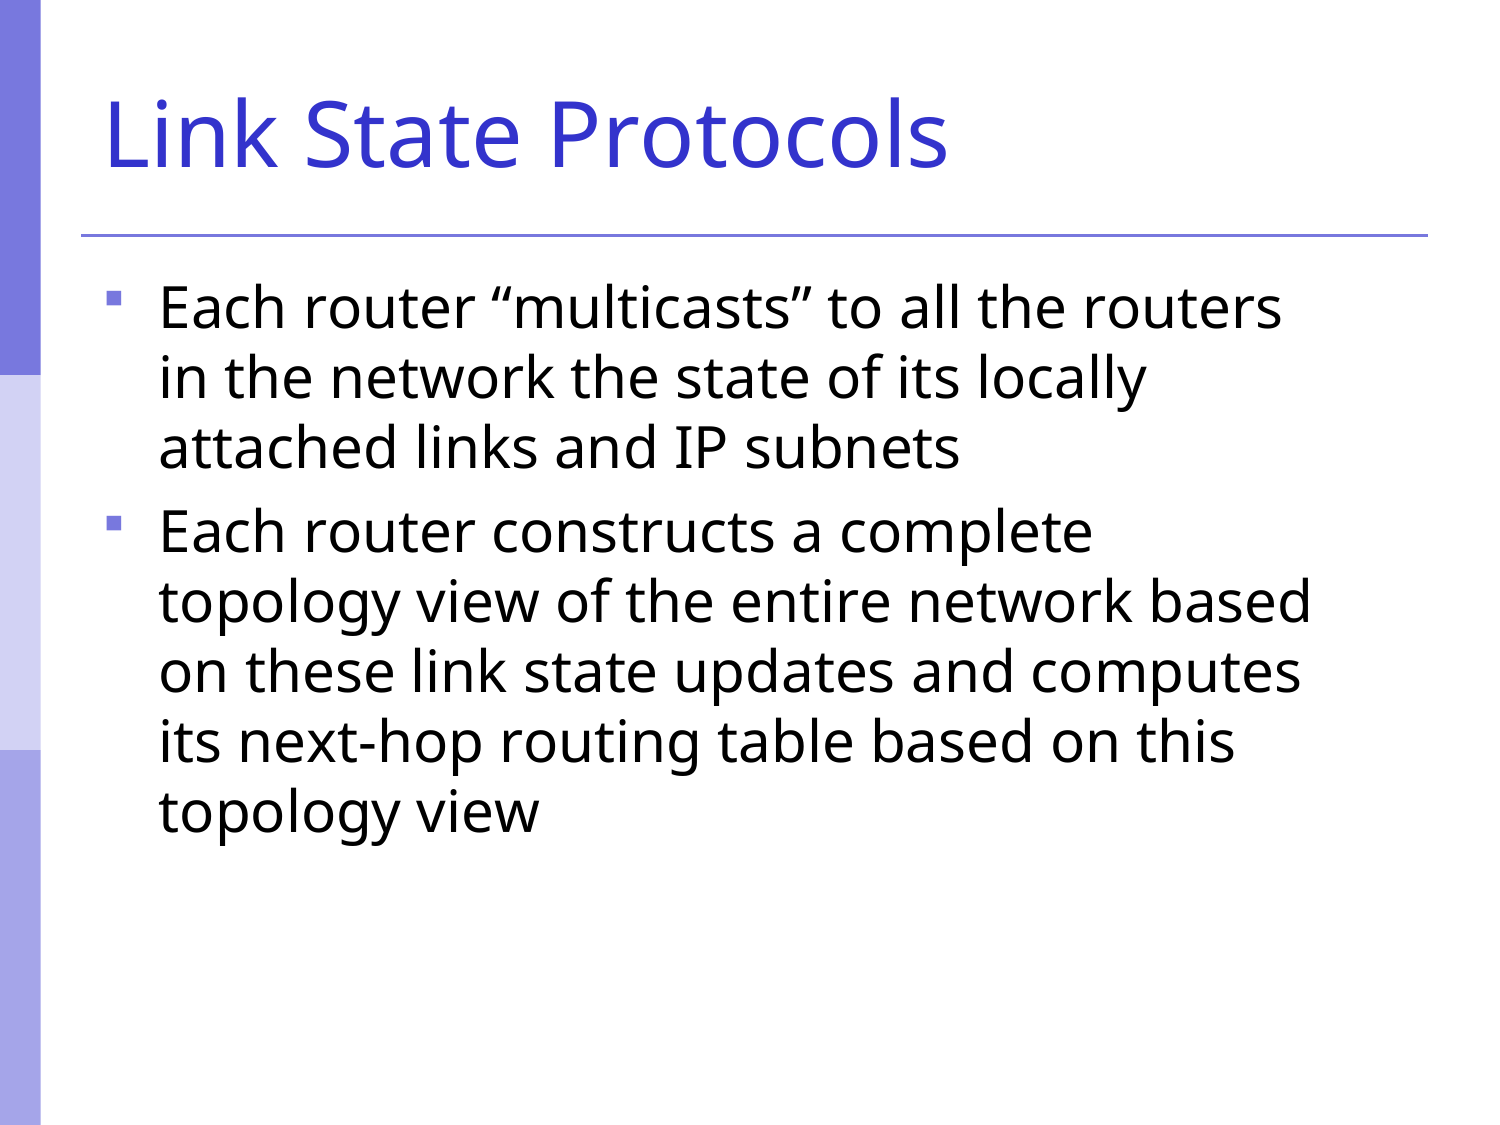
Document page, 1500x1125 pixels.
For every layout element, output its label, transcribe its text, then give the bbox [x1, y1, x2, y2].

title Link State Protocols [87, 37, 1363, 225]
list Each router “multicasts” to all the routers in the network the state of its locally attached links and IP subnets Each router constructs a complete topology view of the entire network based on these link state updates and computes its next-hop routing table based on this topology view [87, 262, 1363, 1026]
